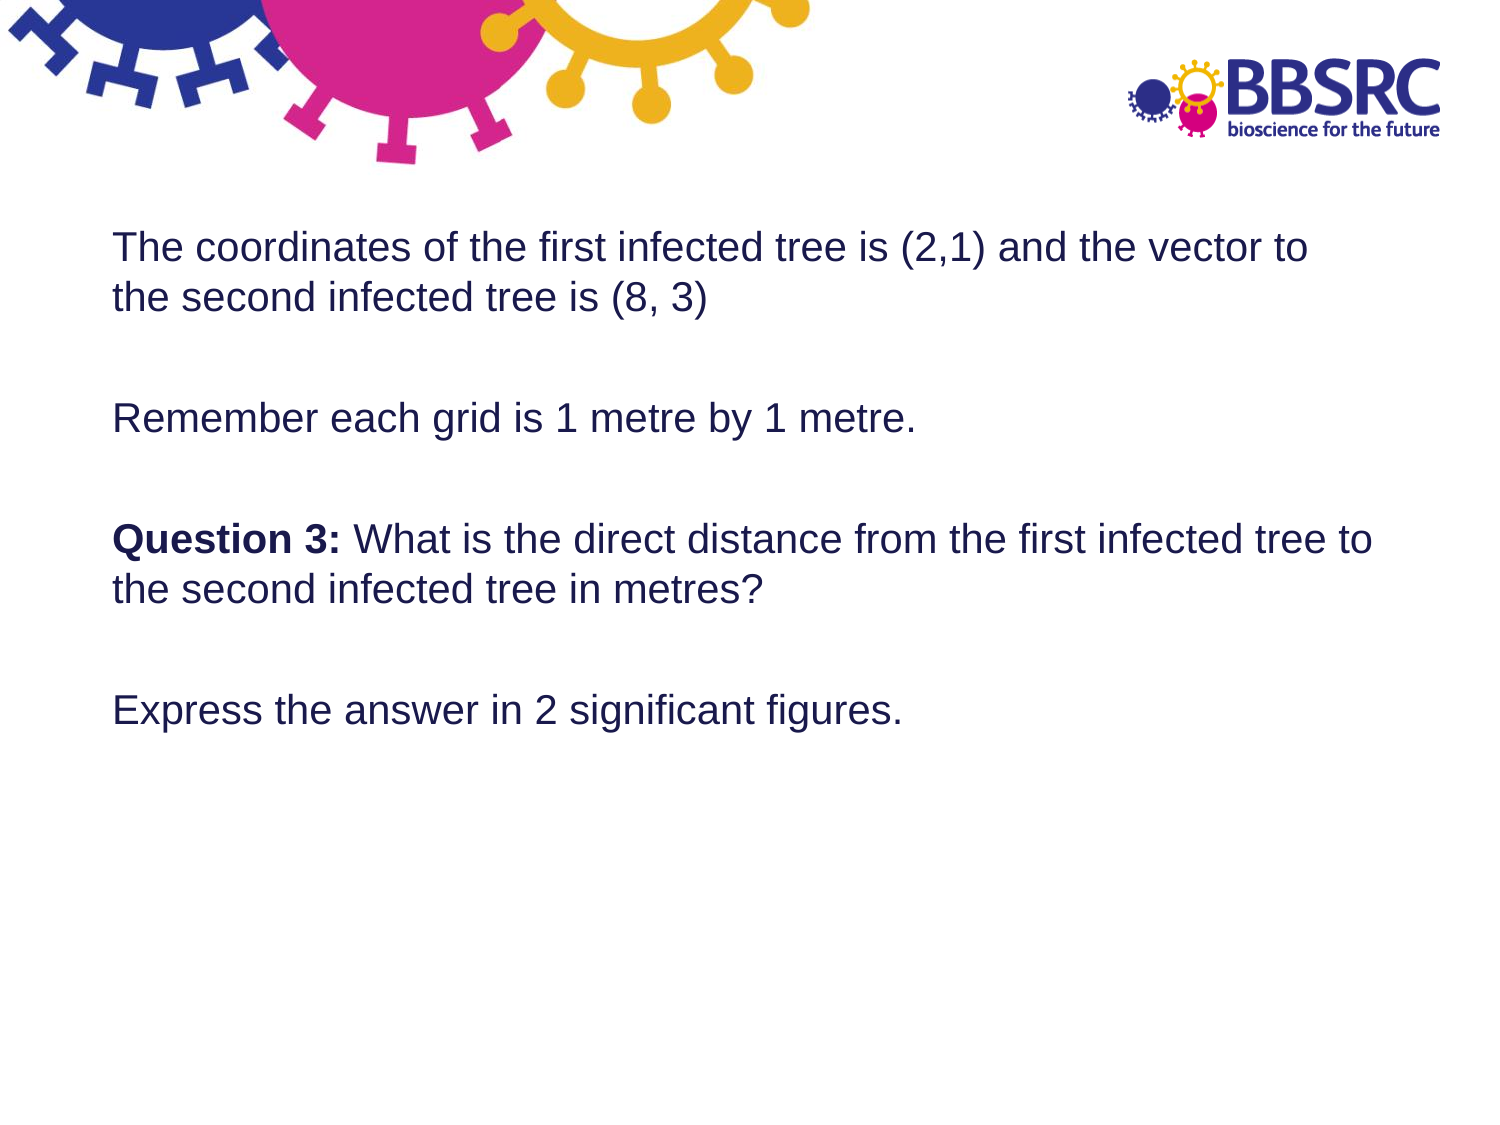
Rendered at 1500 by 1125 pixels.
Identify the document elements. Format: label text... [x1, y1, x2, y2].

list The coordinates of the first infected tree is (2,1) and the vector to the second infected tree is (8, 3) Remember each grid is 1 metre by 1 metre. Question 3: What is the direct distance from the first infected tree to the second infected tree in metres? Express the answer in 2 significant figures. [112, 219, 1377, 1012]
